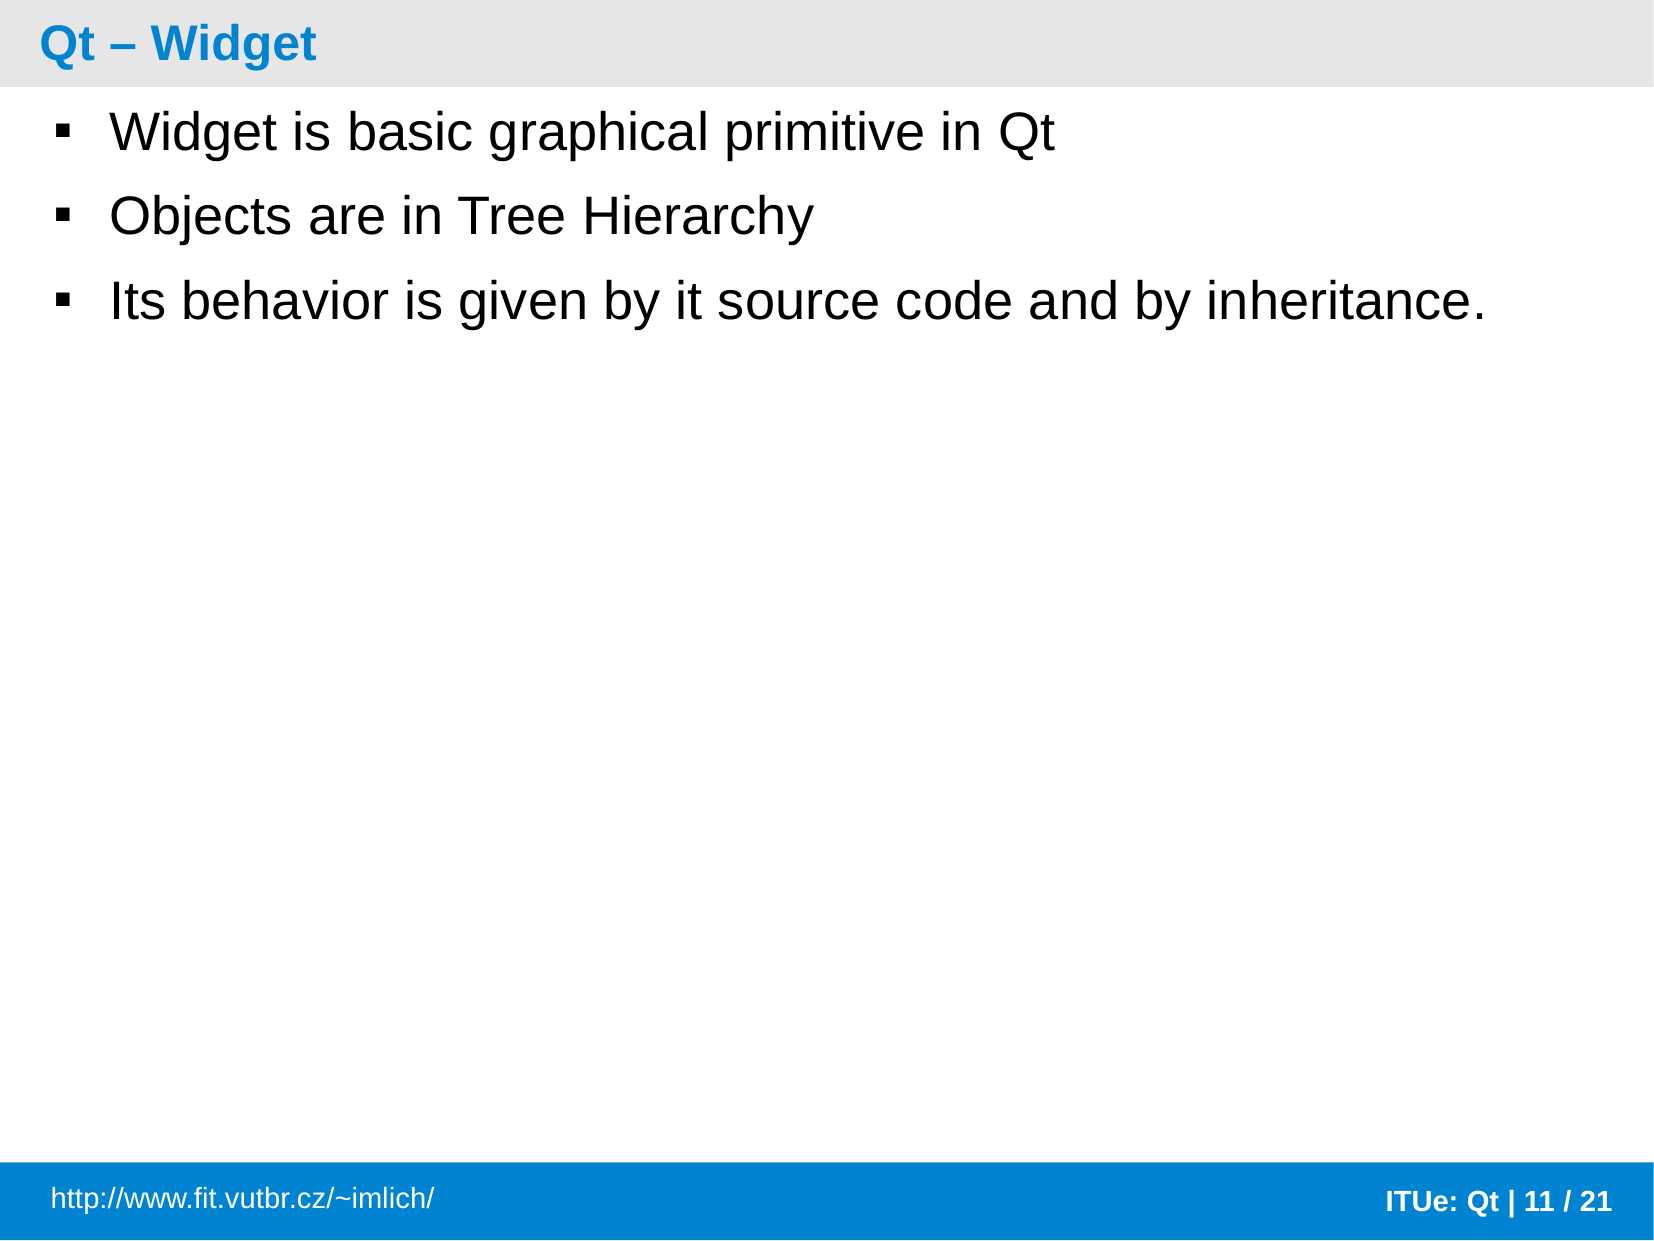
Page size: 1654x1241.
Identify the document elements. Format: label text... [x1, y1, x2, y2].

title Qt – Widget [39, 5, 1615, 81]
list Widget is basic graphical primitive in Qt Objects are in Tree Hierarchy Its behavior is given by it source code and by inheritance. [38, 101, 1616, 1126]
